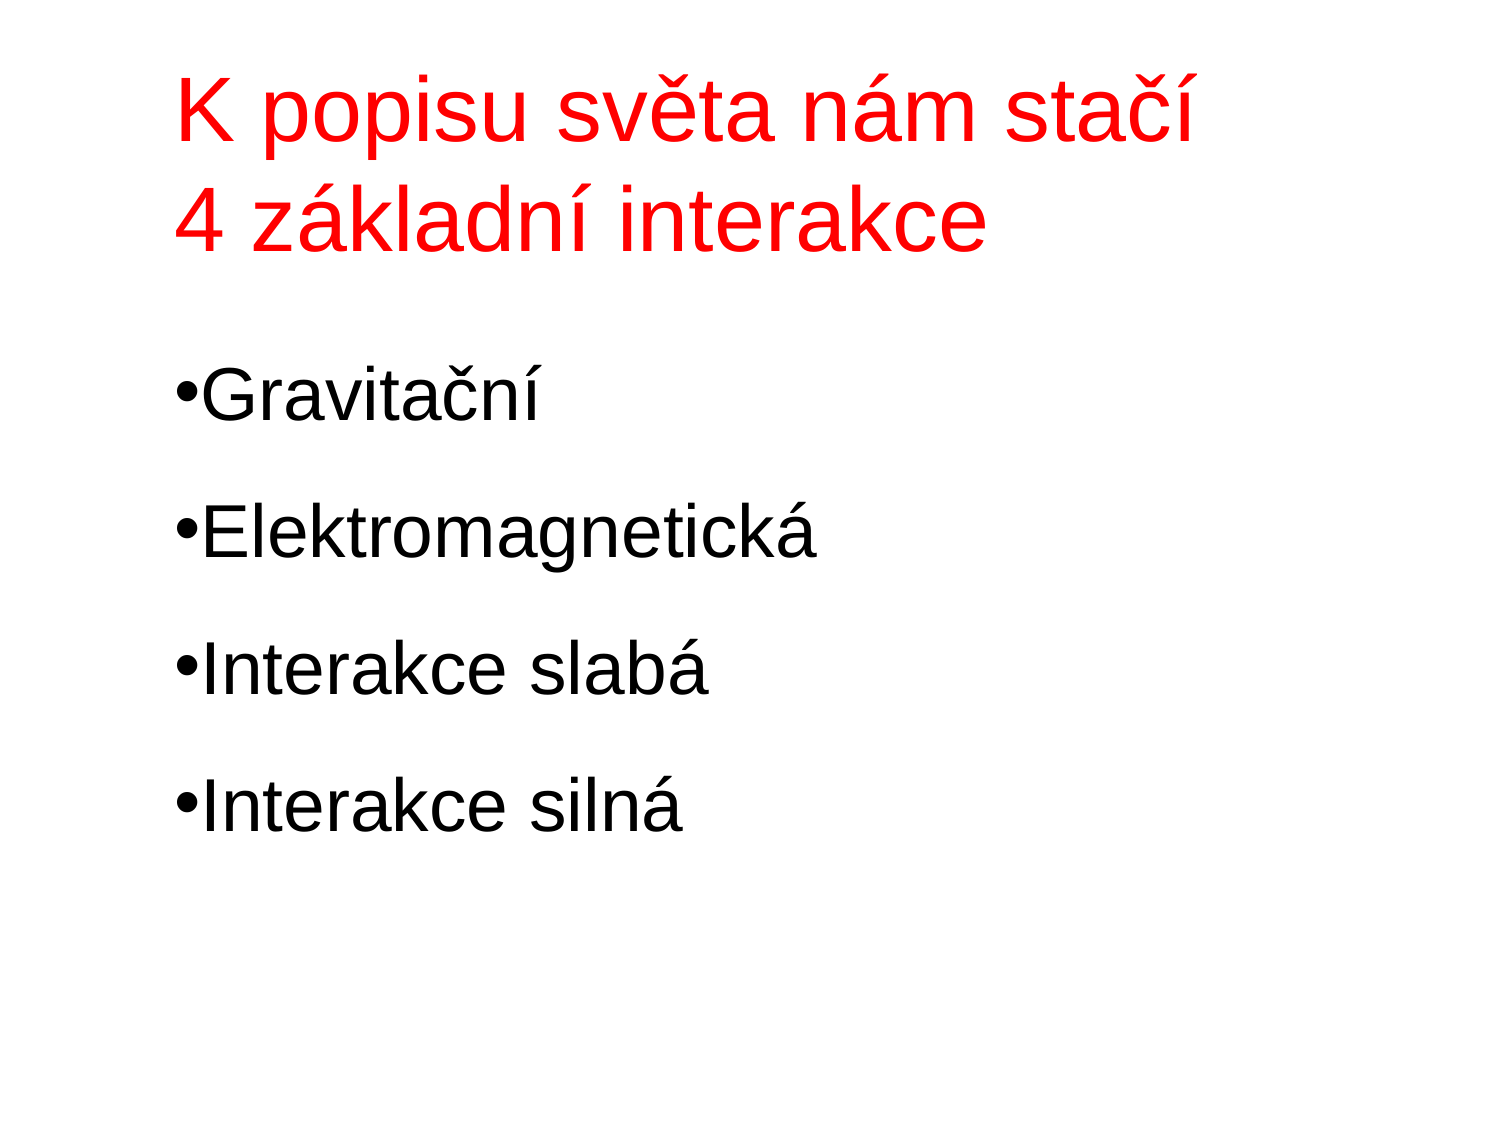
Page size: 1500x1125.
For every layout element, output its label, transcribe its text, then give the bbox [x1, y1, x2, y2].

text_box Gravitační Elektromagnetická Interakce slabá Interakce silná [159, 338, 1306, 854]
text_box K popisu světa nám stačí 4 základní interakce [159, 42, 1282, 279]
